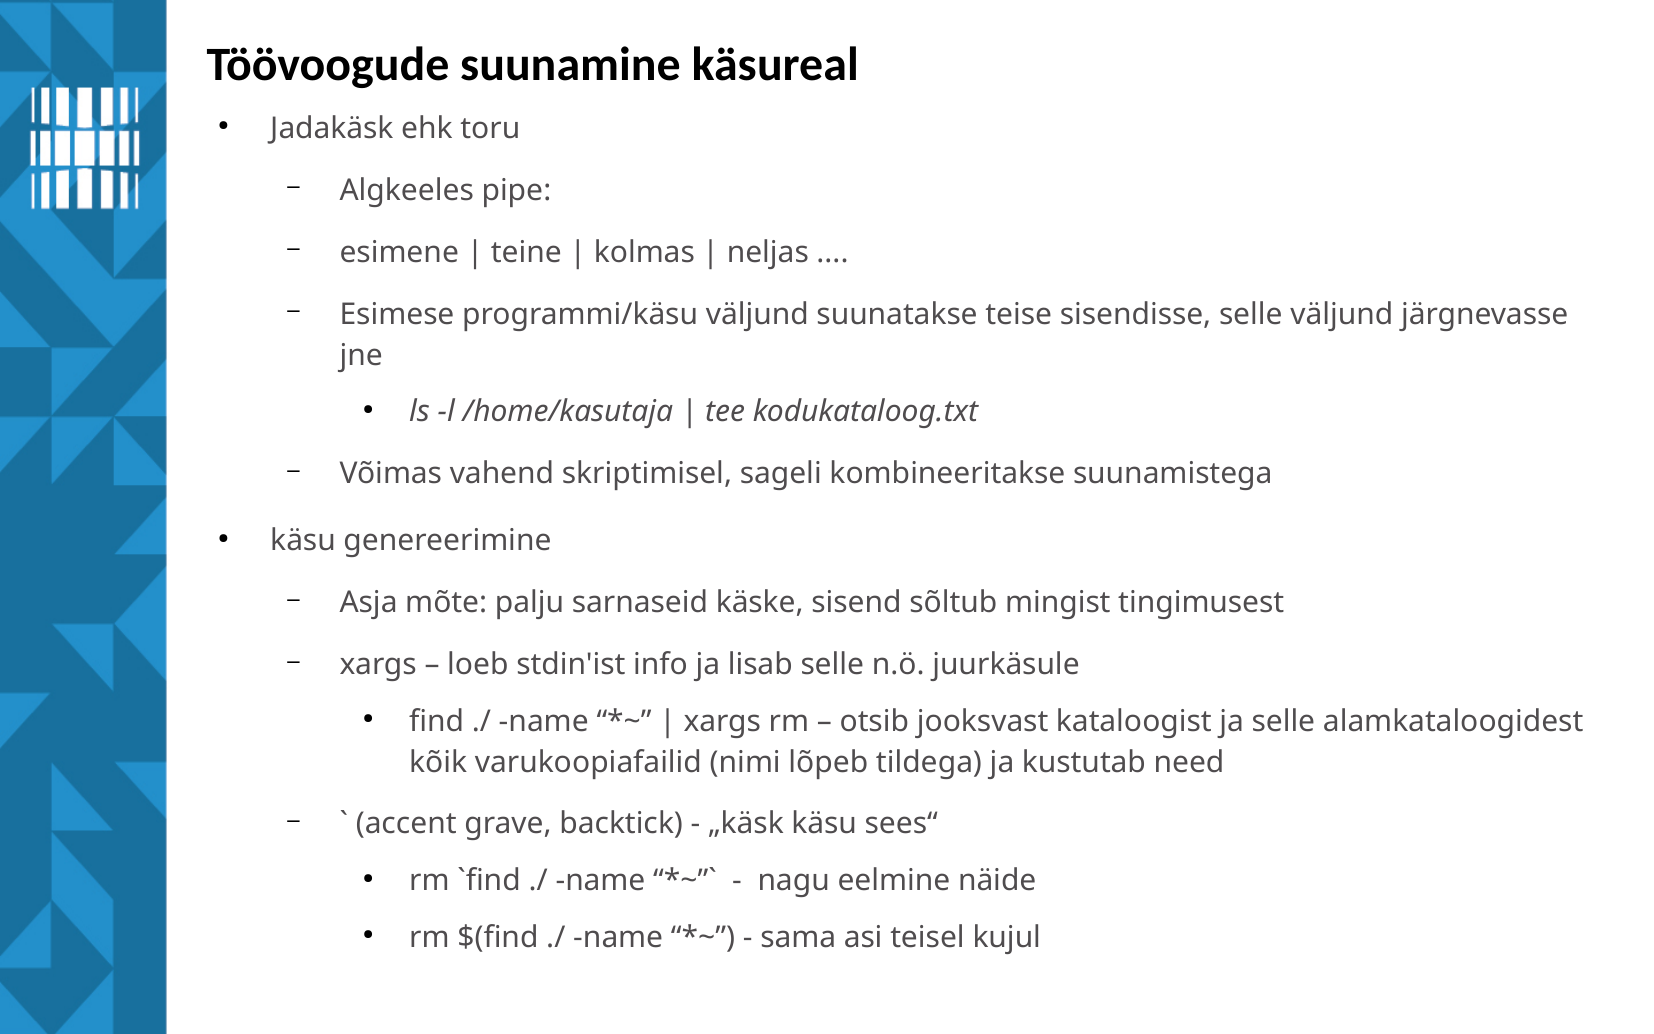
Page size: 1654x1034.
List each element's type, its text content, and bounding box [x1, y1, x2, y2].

list Jadakäsk ehk toru Algkeeles pipe: esimene | teine | kolmas | neljas .... Esimese programmi/käsu väljund suunatakse teise sisendisse, selle väljund järgnevasse jne ls -l /home/kasutaja | tee kodukataloog.txt Võimas vahend skriptimisel, sageli kombineeritakse suunamistega käsu genereerimine Asja mõte: palju sarnaseid käske, sisend sõltub mingist tingimusest xargs – loeb stdin'ist info ja lisab selle n.ö. juurkäsule find ./ -name “*~” | xargs rm – otsib jooksvast kataloogist ja selle alamkataloogidest kõik varukoopiafailid (nimi lõpeb tildega) ja kustutab need ` (accent grave, backtick) - „käsk käsu sees“ rm `find ./ -name “*~”` - nagu eelmine näide rm $(find ./ -name “*~”) - sama asi teisel kujul [200, 106, 1607, 964]
title Töövoogude suunamine käsureal [206, 12, 1571, 106]
picture [42, 108, 132, 208]
